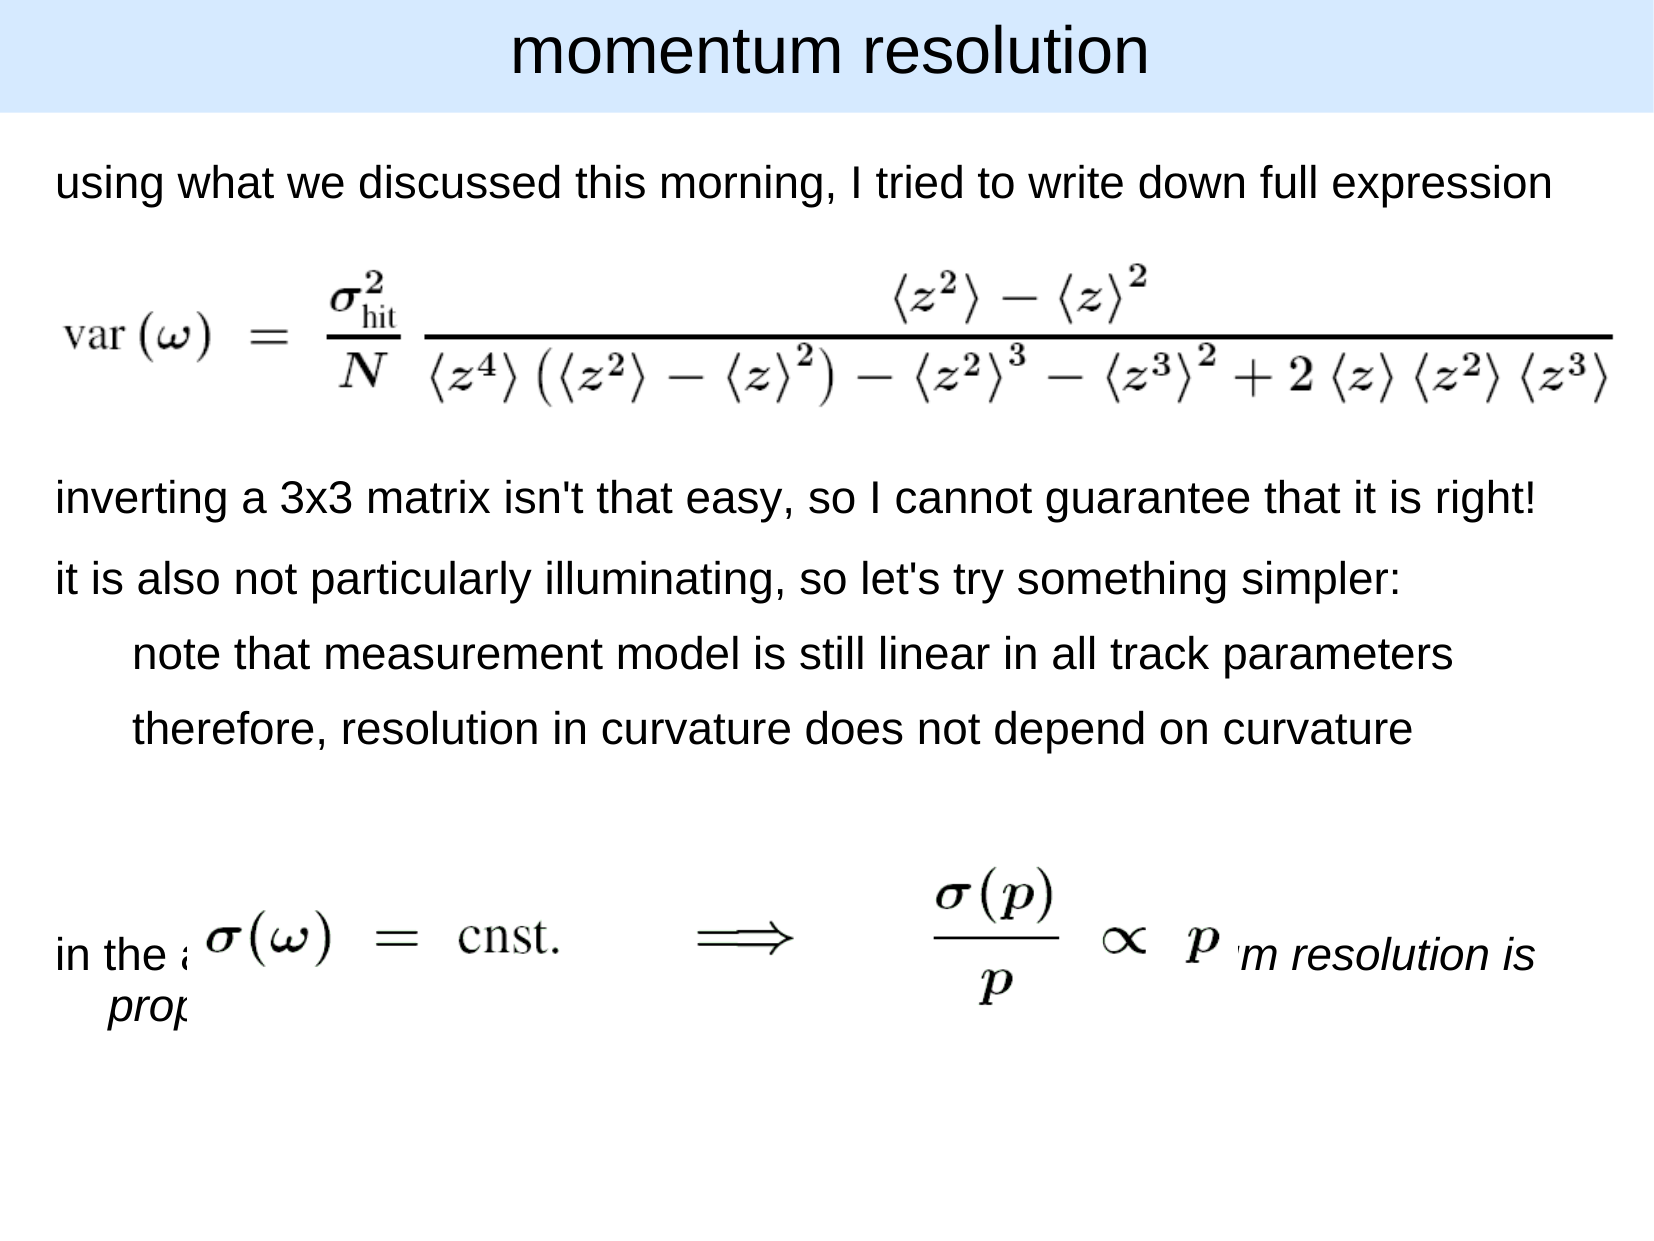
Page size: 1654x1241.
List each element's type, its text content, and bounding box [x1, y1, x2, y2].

list inverting a 3x3 matrix isn't that easy, so I cannot guarantee that it is right! it is also not particularly illuminating, so let's try something simpler: note that measurement model is still linear in all track parameters therefore, resolution in curvature does not depend on curvature in the absence of multiple scattering, the relative momentum resolution is proportional to the momentum [37, 471, 1613, 1165]
picture [187, 850, 1238, 1034]
title momentum resolution [86, 0, 1576, 100]
list using what we discussed this morning, I tried to write down full expression [37, 156, 1613, 263]
picture [59, 254, 1625, 422]
